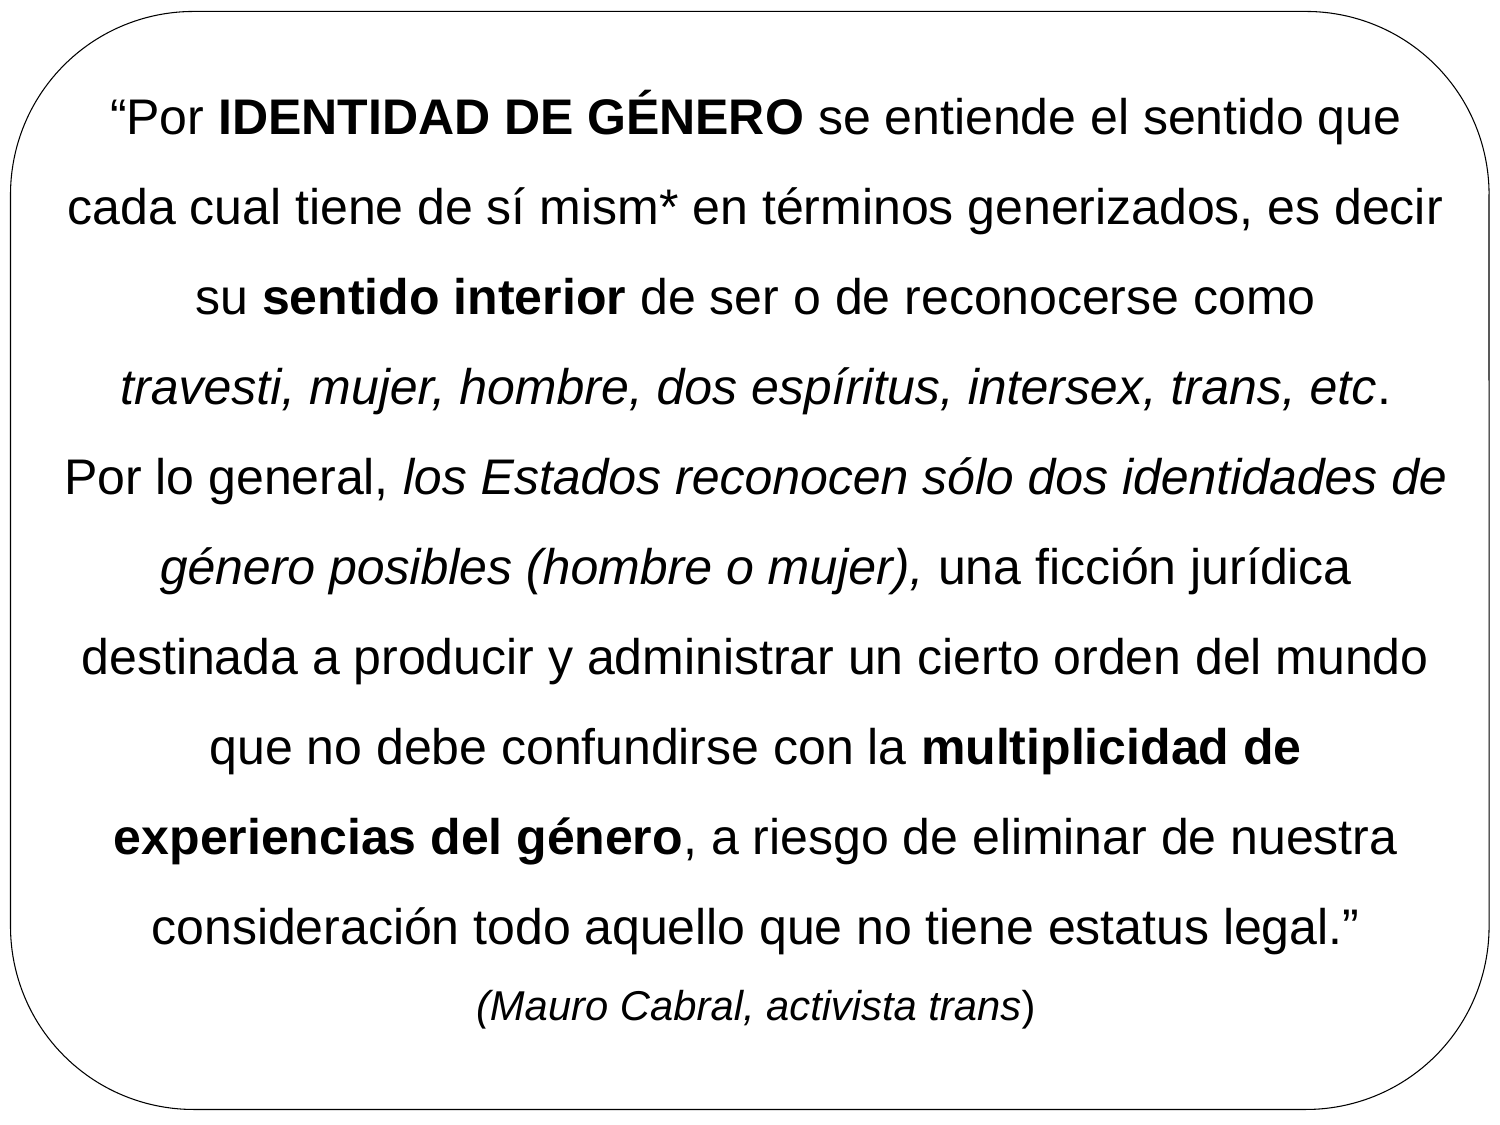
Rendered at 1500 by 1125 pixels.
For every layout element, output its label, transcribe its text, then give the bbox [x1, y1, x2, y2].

text_box “Por IDENTIDAD DE GÉNERO se entiende el sentido que cada cual tiene de sí mism* en términos generizados, es decir su sentido interior de ser o de reconocerse como travesti, mujer, hombre, dos espíritus, intersex, trans, etc. Por lo general, los Estados reconocen sólo dos identidades de género posibles (hombre o mujer), una ficción jurídica destinada a producir y administrar un cierto orden del mundo que no debe confundirse con la multiplicidad de experiencias del género, a riesgo de eliminar de nuestra consideración todo aquello que no tiene estatus legal.” (Mauro Cabral, activista trans) [46, 46, 1465, 1037]
